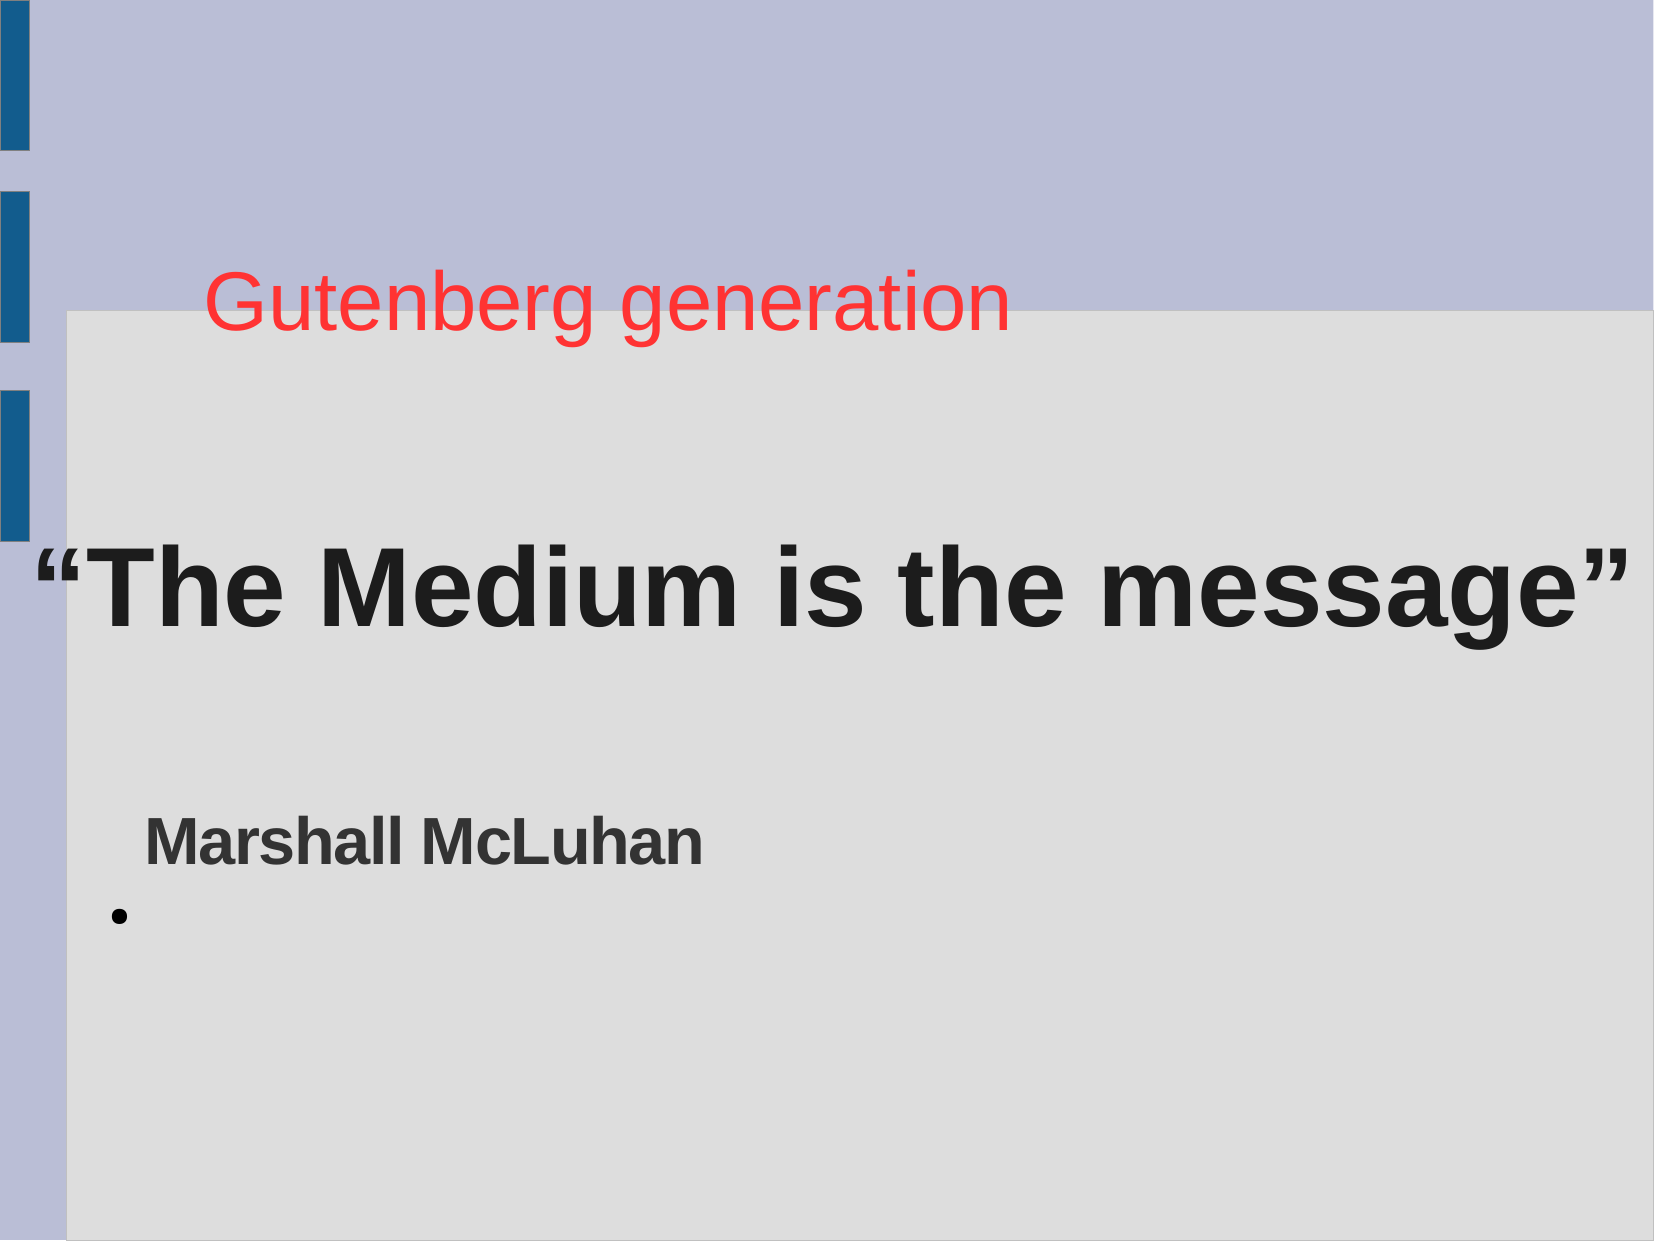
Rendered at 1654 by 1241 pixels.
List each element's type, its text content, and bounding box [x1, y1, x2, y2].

text_box “The Medium is the message” [15, 517, 1653, 742]
text_box Gutenberg generation [188, 248, 1453, 461]
text_box Marshall McLuhan [94, 703, 721, 1146]
